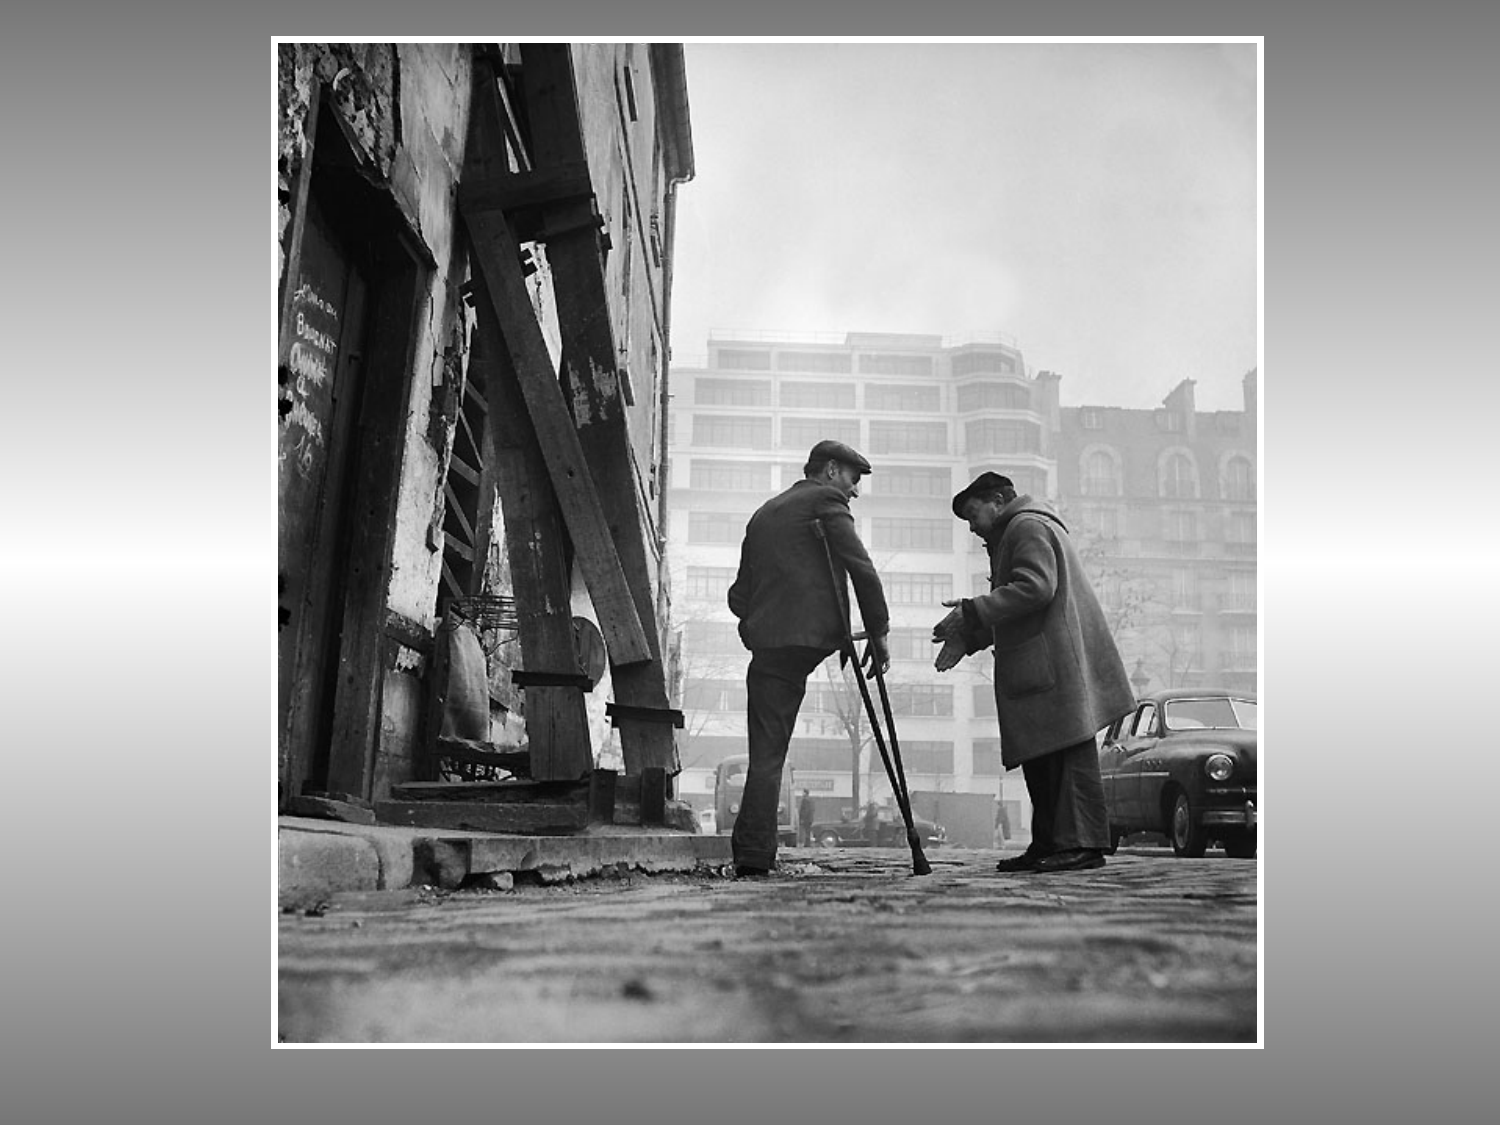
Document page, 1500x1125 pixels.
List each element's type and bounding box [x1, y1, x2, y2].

picture [277, 42, 1258, 1043]
